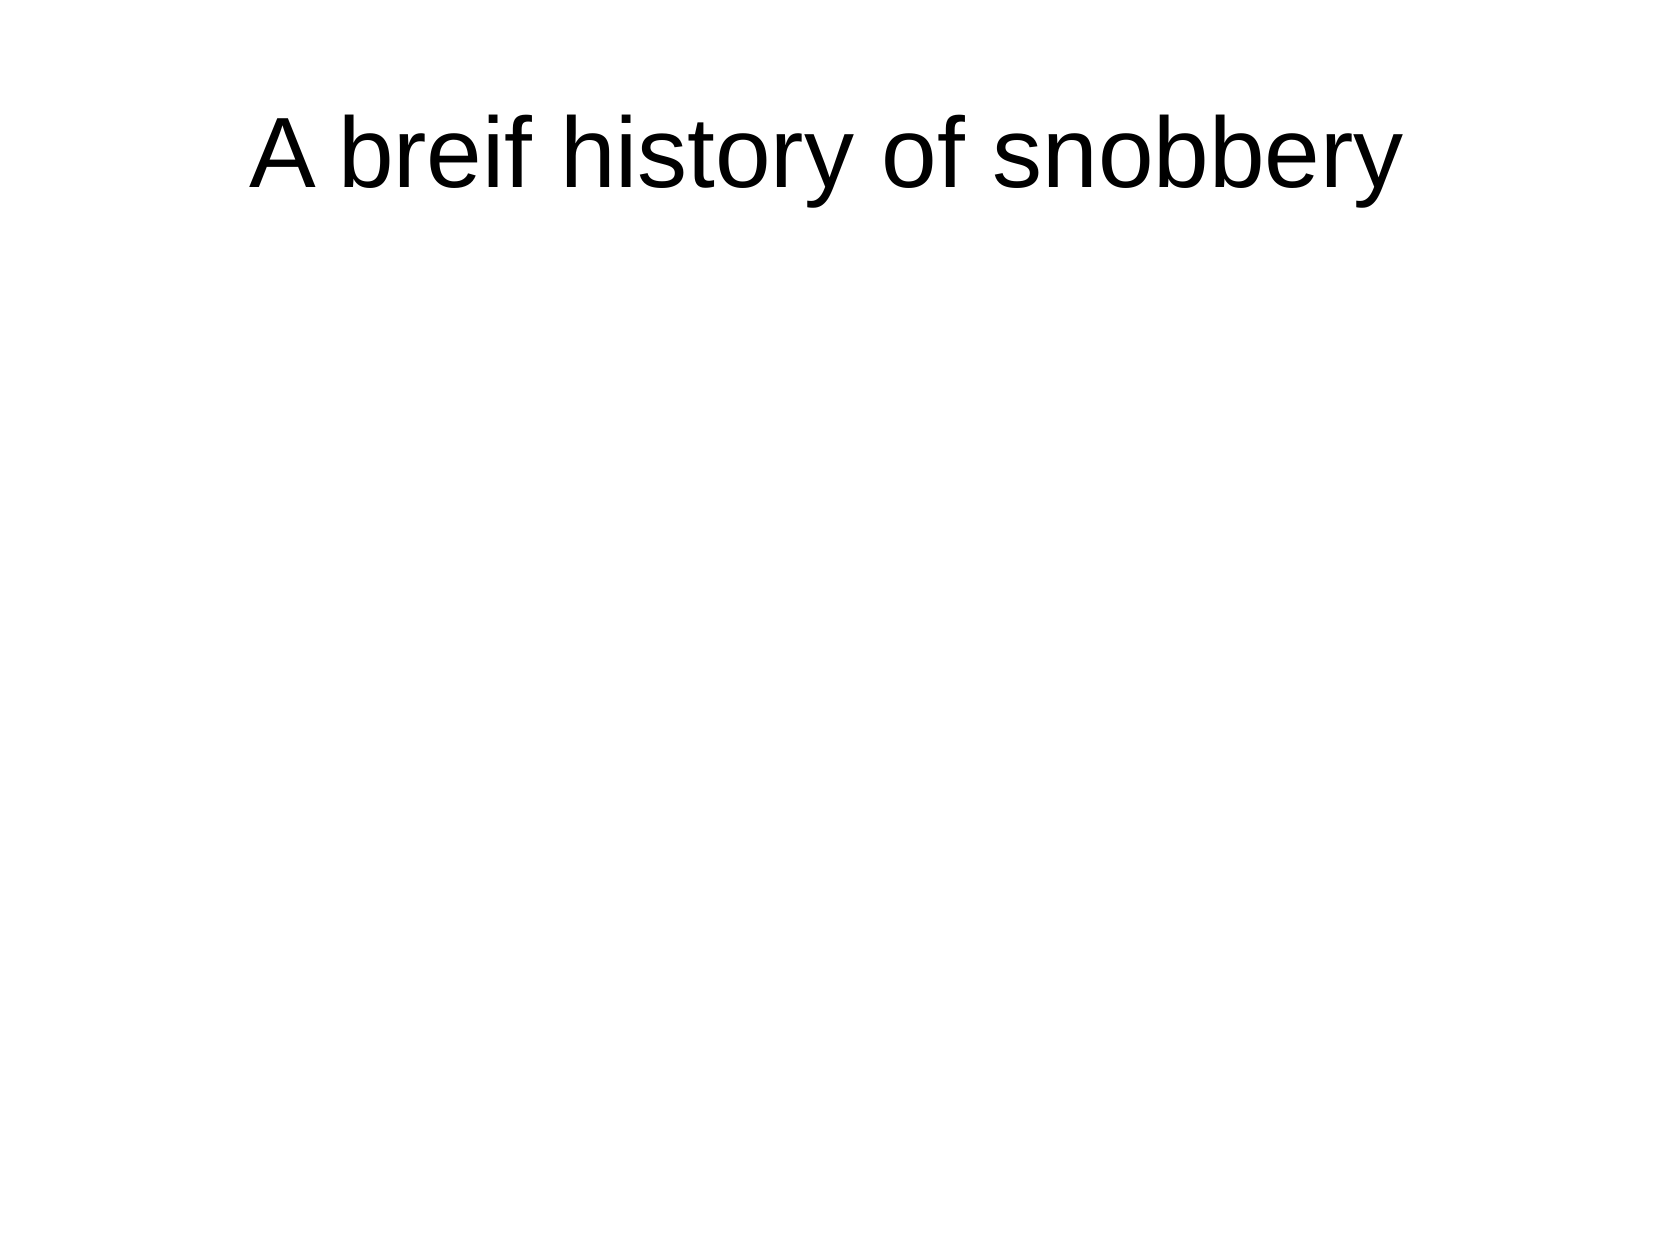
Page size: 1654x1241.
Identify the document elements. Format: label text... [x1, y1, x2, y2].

title A breif history of snobbery [82, 49, 1571, 257]
